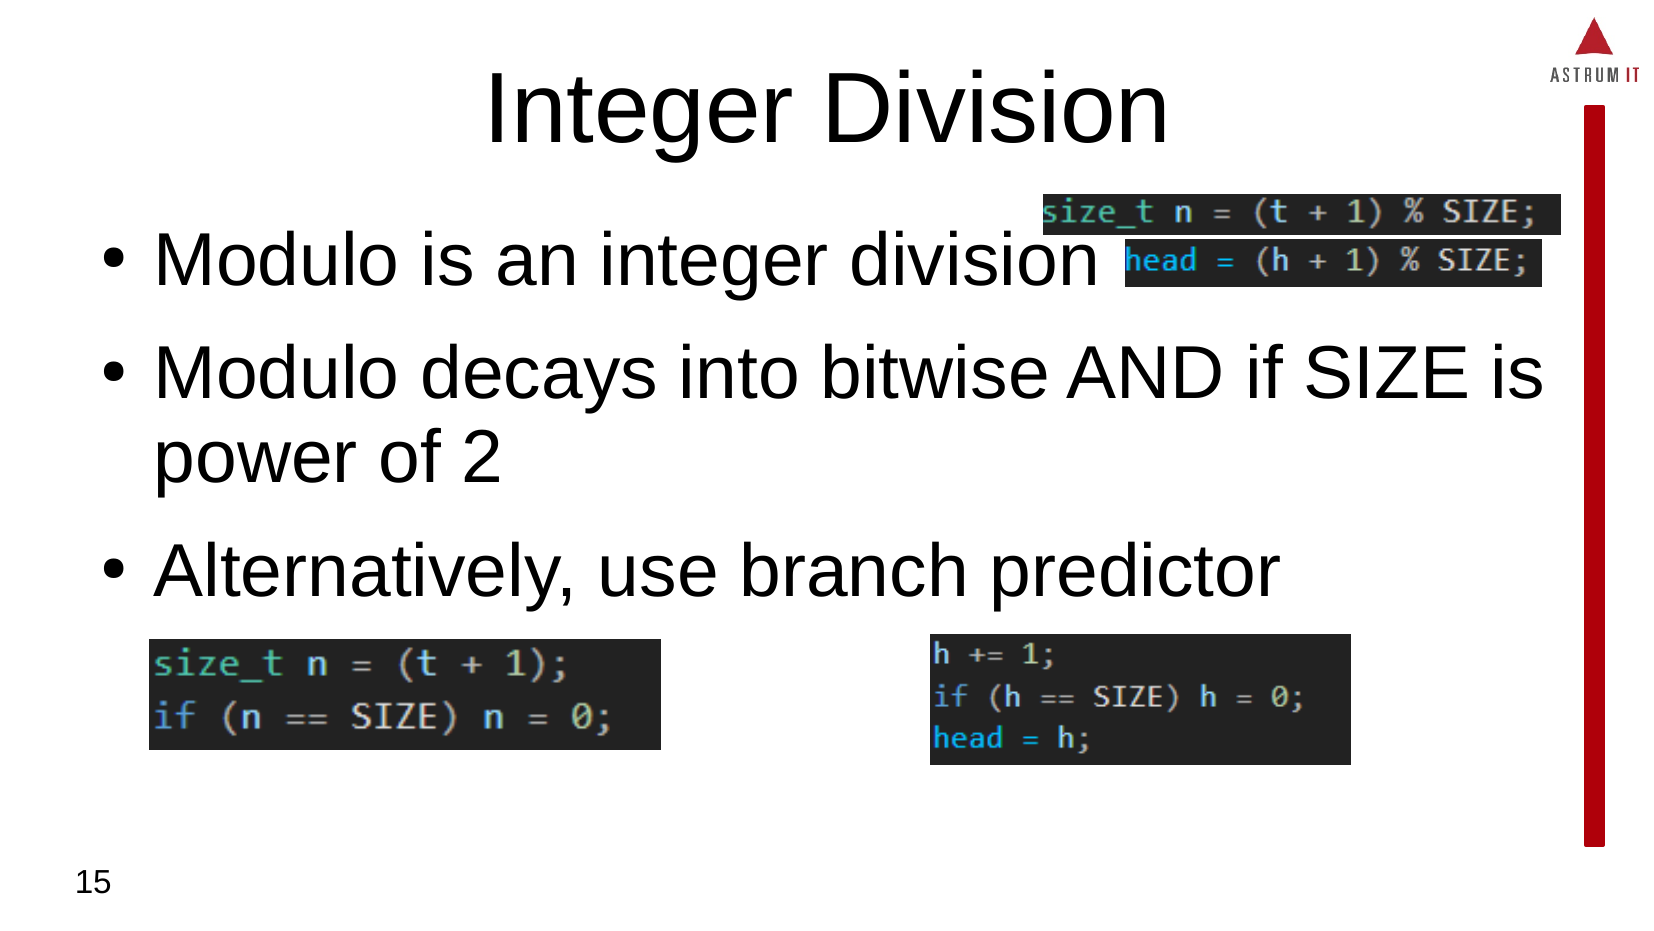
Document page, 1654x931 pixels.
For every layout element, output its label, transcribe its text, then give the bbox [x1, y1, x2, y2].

picture [1125, 239, 1542, 287]
picture [149, 639, 661, 751]
title Integer Division [114, 30, 1541, 186]
picture [930, 634, 1351, 766]
list Modulo is an integer division Modulo decays into bitwise AND if SIZE is power of 2 Alternatively, use branch predictor [82, 217, 1571, 757]
picture [1550, 17, 1639, 82]
picture [1043, 194, 1561, 236]
